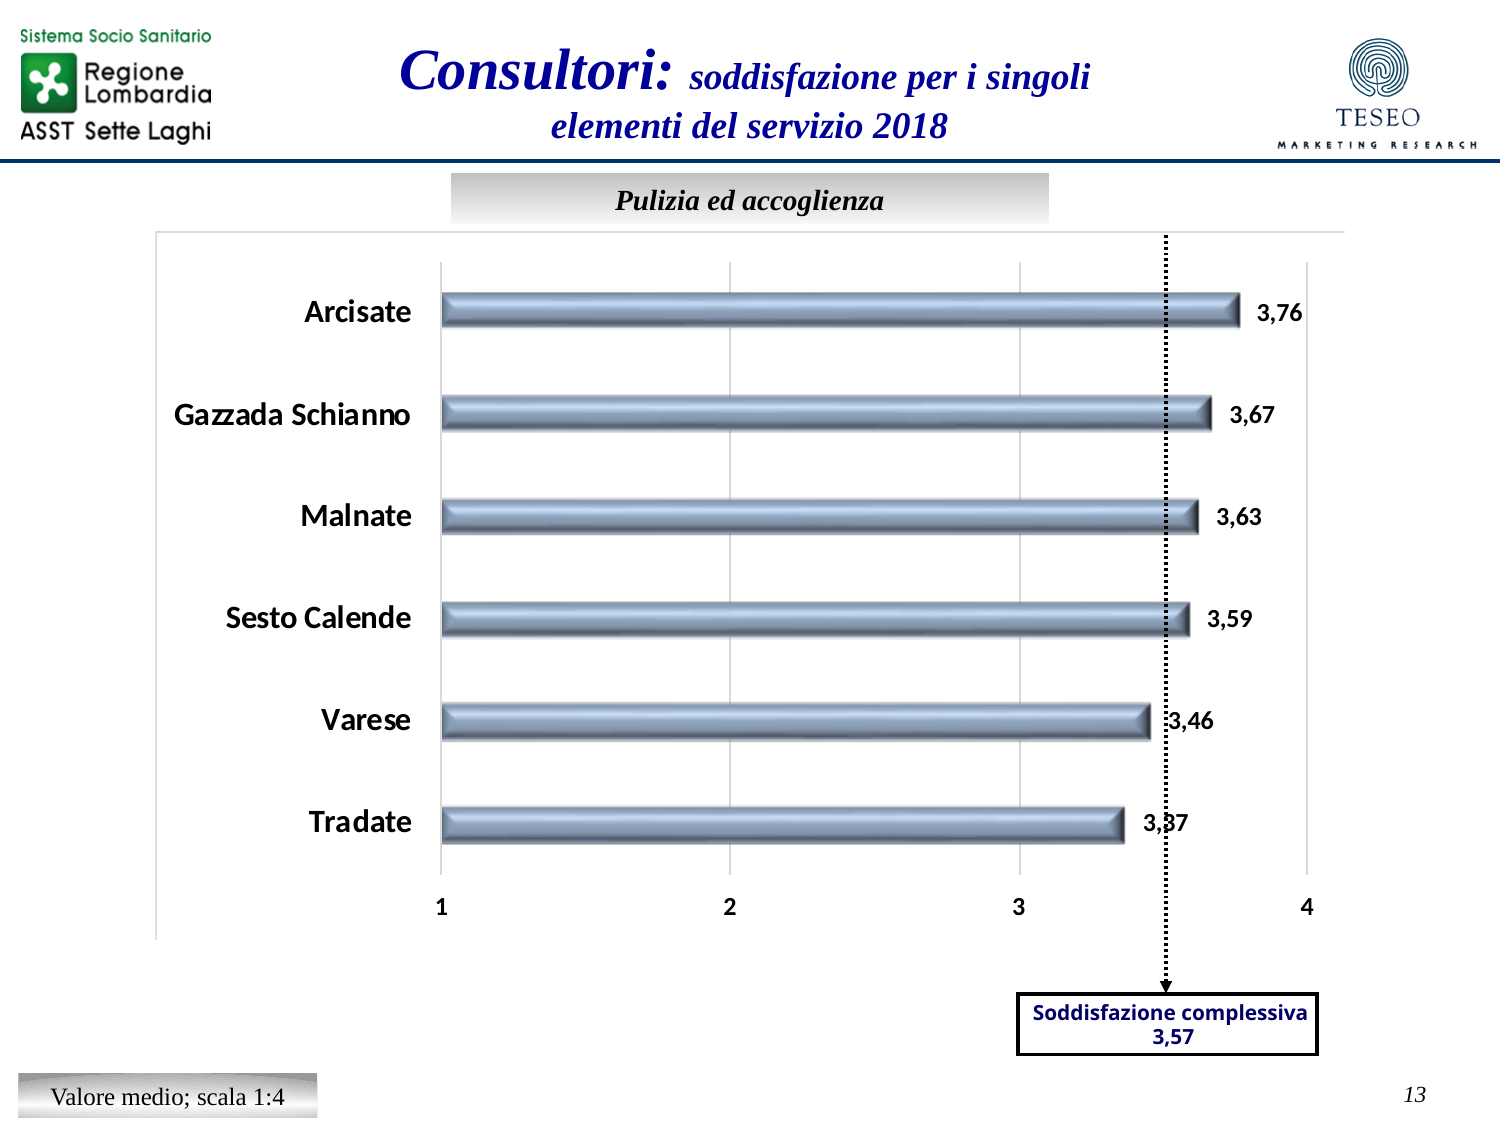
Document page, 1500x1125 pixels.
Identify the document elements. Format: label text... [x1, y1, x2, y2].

text_box Valore medio; scala 1:4 [18, 1073, 318, 1118]
picture [1294, 30, 1481, 149]
picture [21, 26, 206, 148]
text_box Pulizia ed accoglienza [451, 173, 1049, 224]
picture [155, 230, 1345, 940]
text_box Consultori: soddisfazione per i singoli elementi del servizio 2018 [206, 25, 1294, 151]
text_box Soddisfazione complessiva 3,57 [1018, 993, 1317, 1055]
